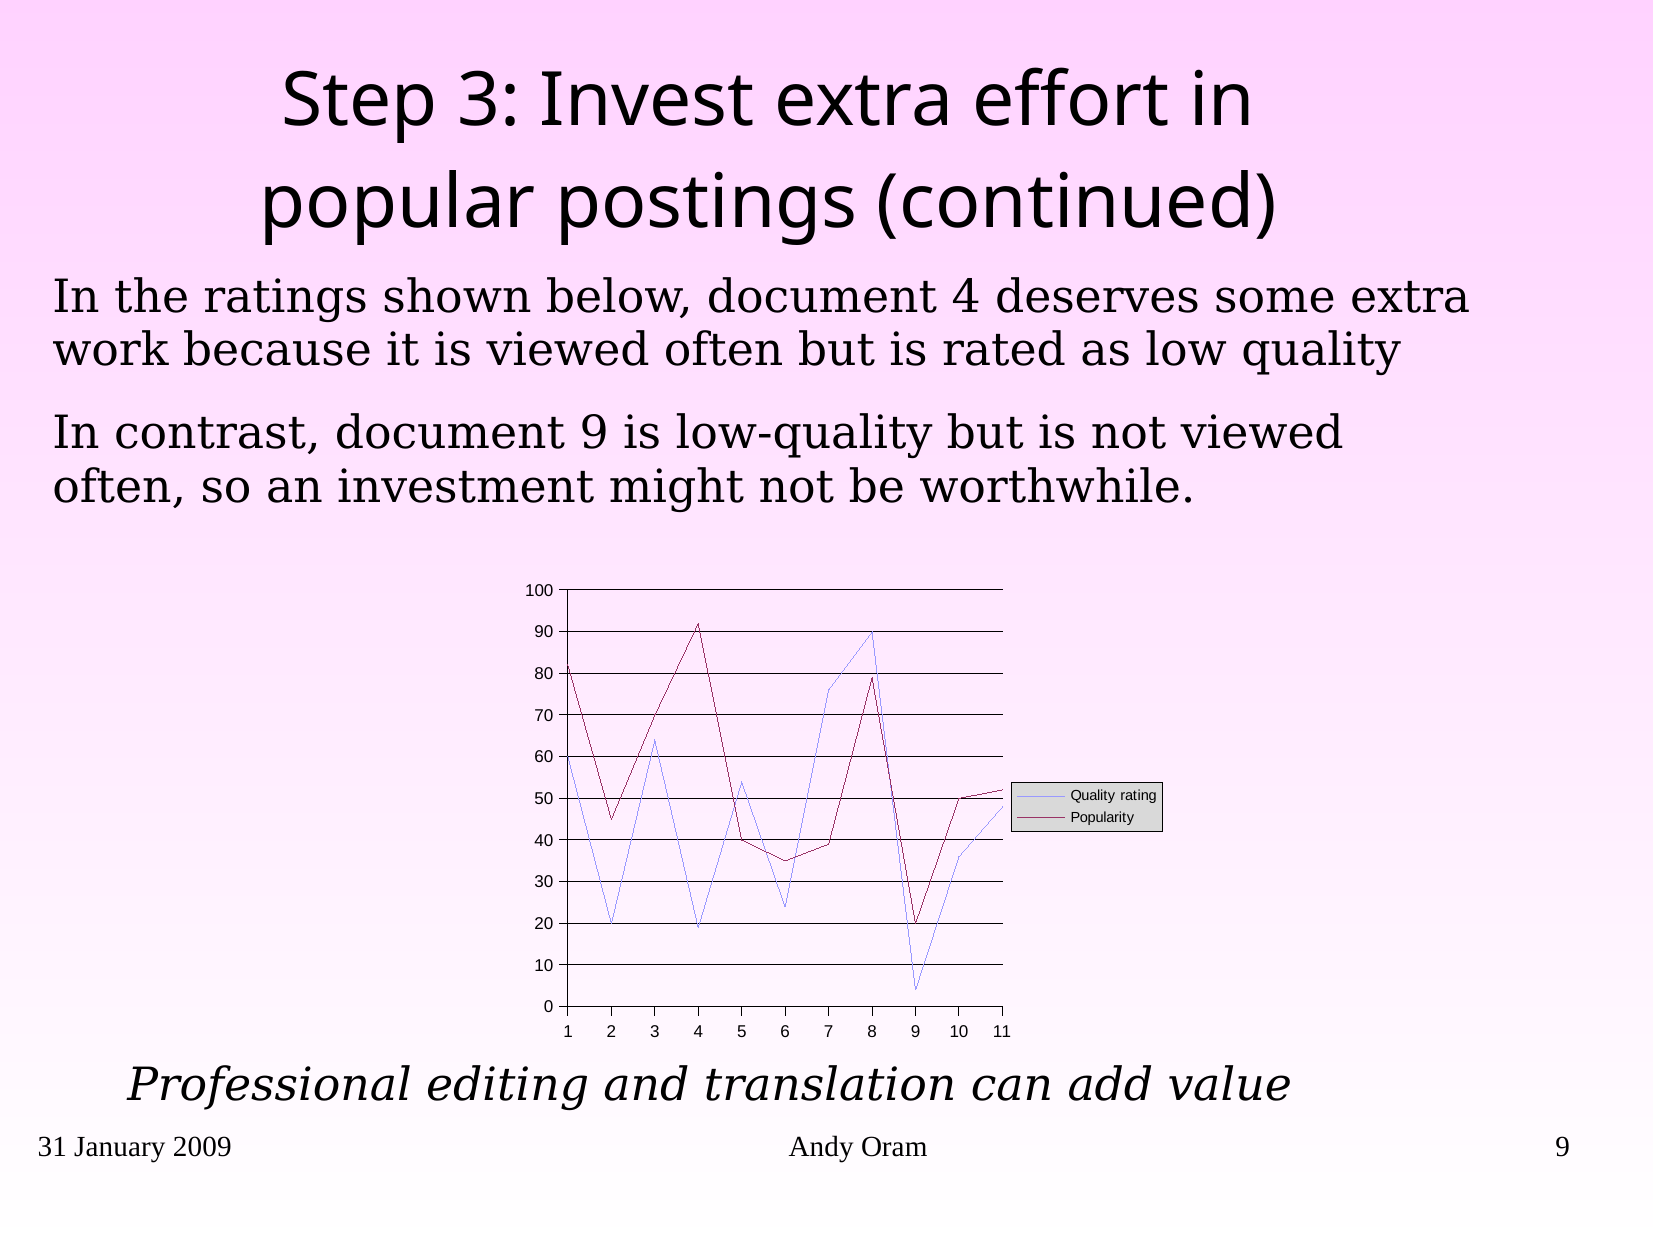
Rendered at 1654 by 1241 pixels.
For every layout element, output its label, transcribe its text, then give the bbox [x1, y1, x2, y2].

text_box In the ratings shown below, document 4 deserves some extra work because it is viewed often but is rated as low quality In contrast, document 9 is low-quality but is not viewed often, so an investment might not be worthwhile. [37, 262, 1501, 601]
text_box Professional editing and translation can add value [112, 1050, 1463, 1119]
chart [512, 562, 1163, 1051]
text_box Step 3: Invest extra effort in popular postings (continued) [149, 37, 1388, 262]
